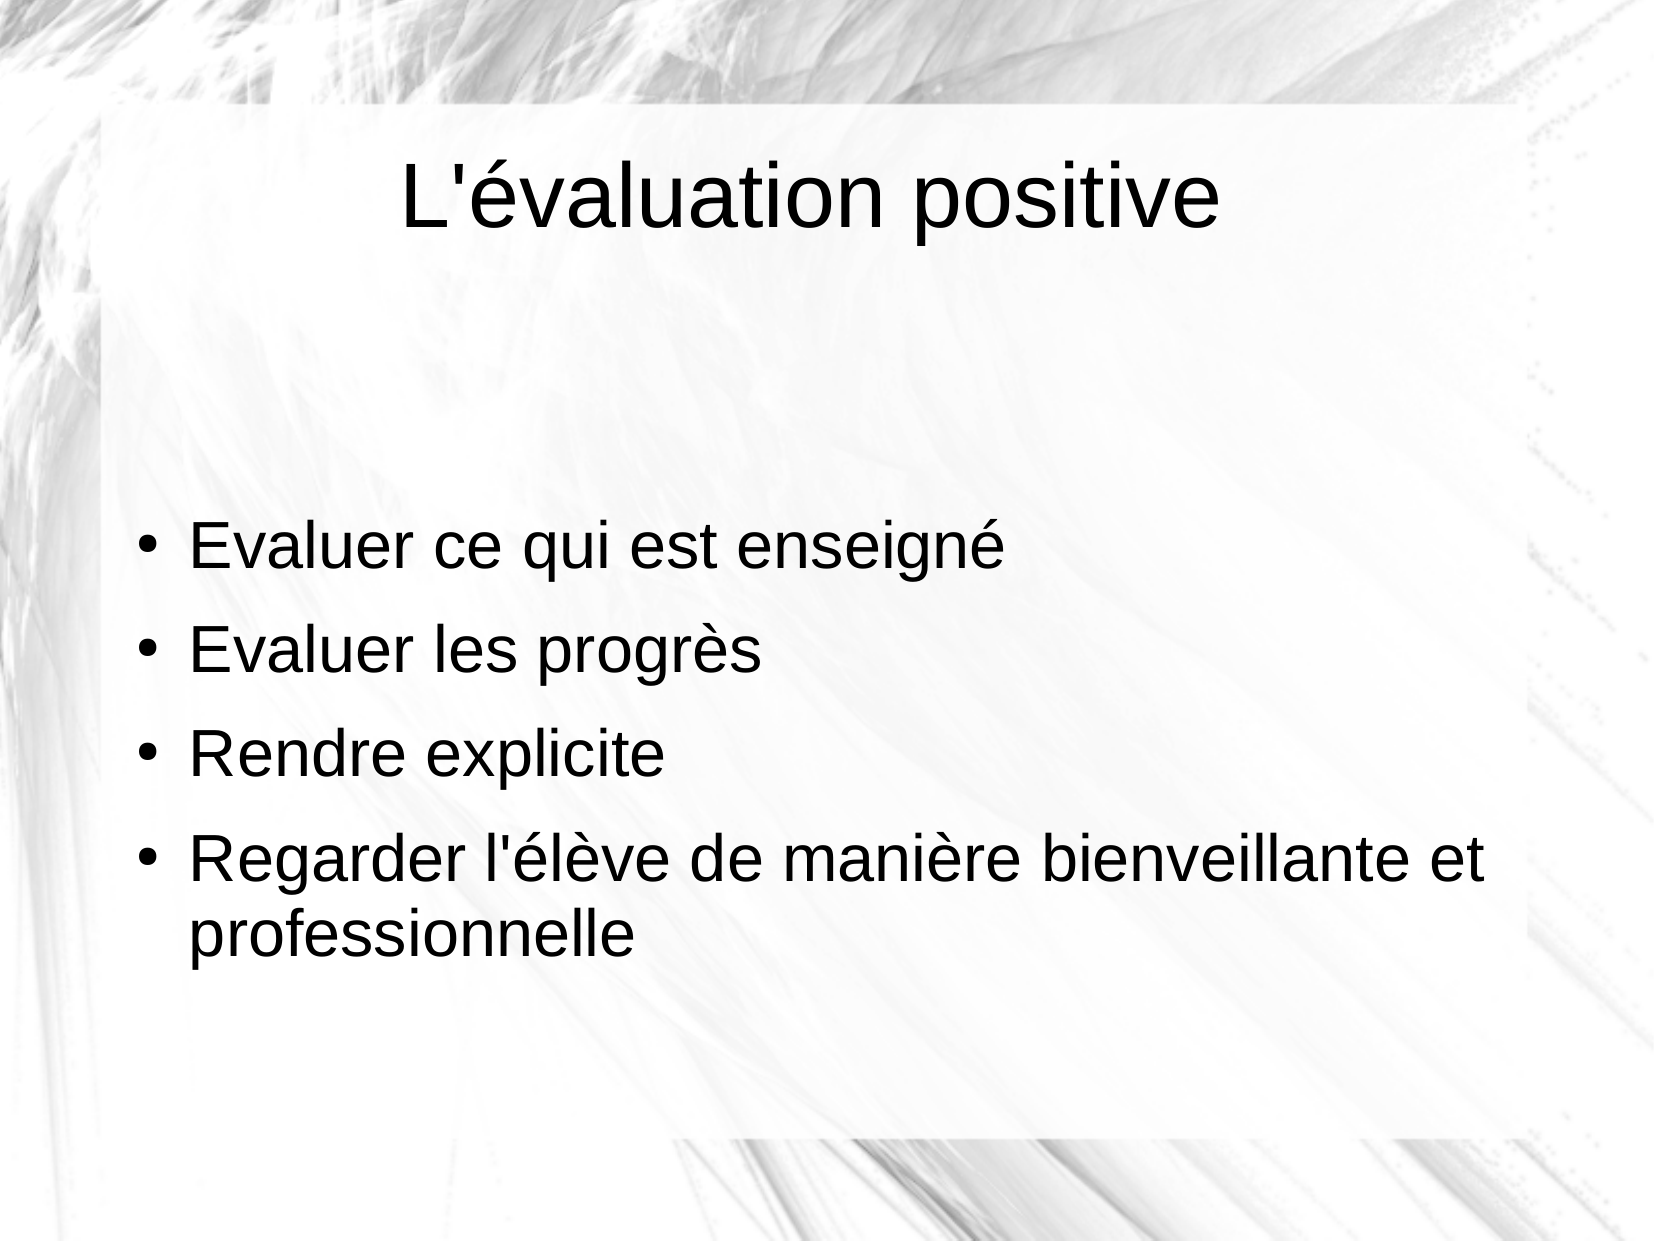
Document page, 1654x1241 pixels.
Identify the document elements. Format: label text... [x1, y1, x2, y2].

title L'évaluation positive [118, 112, 1506, 281]
picture [0, 0, 1654, 1241]
list Evaluer ce qui est enseigné Evaluer les progrès Rendre explicite Regarder l'élève de manière bienveillante et professionnelle [118, 507, 1571, 1139]
